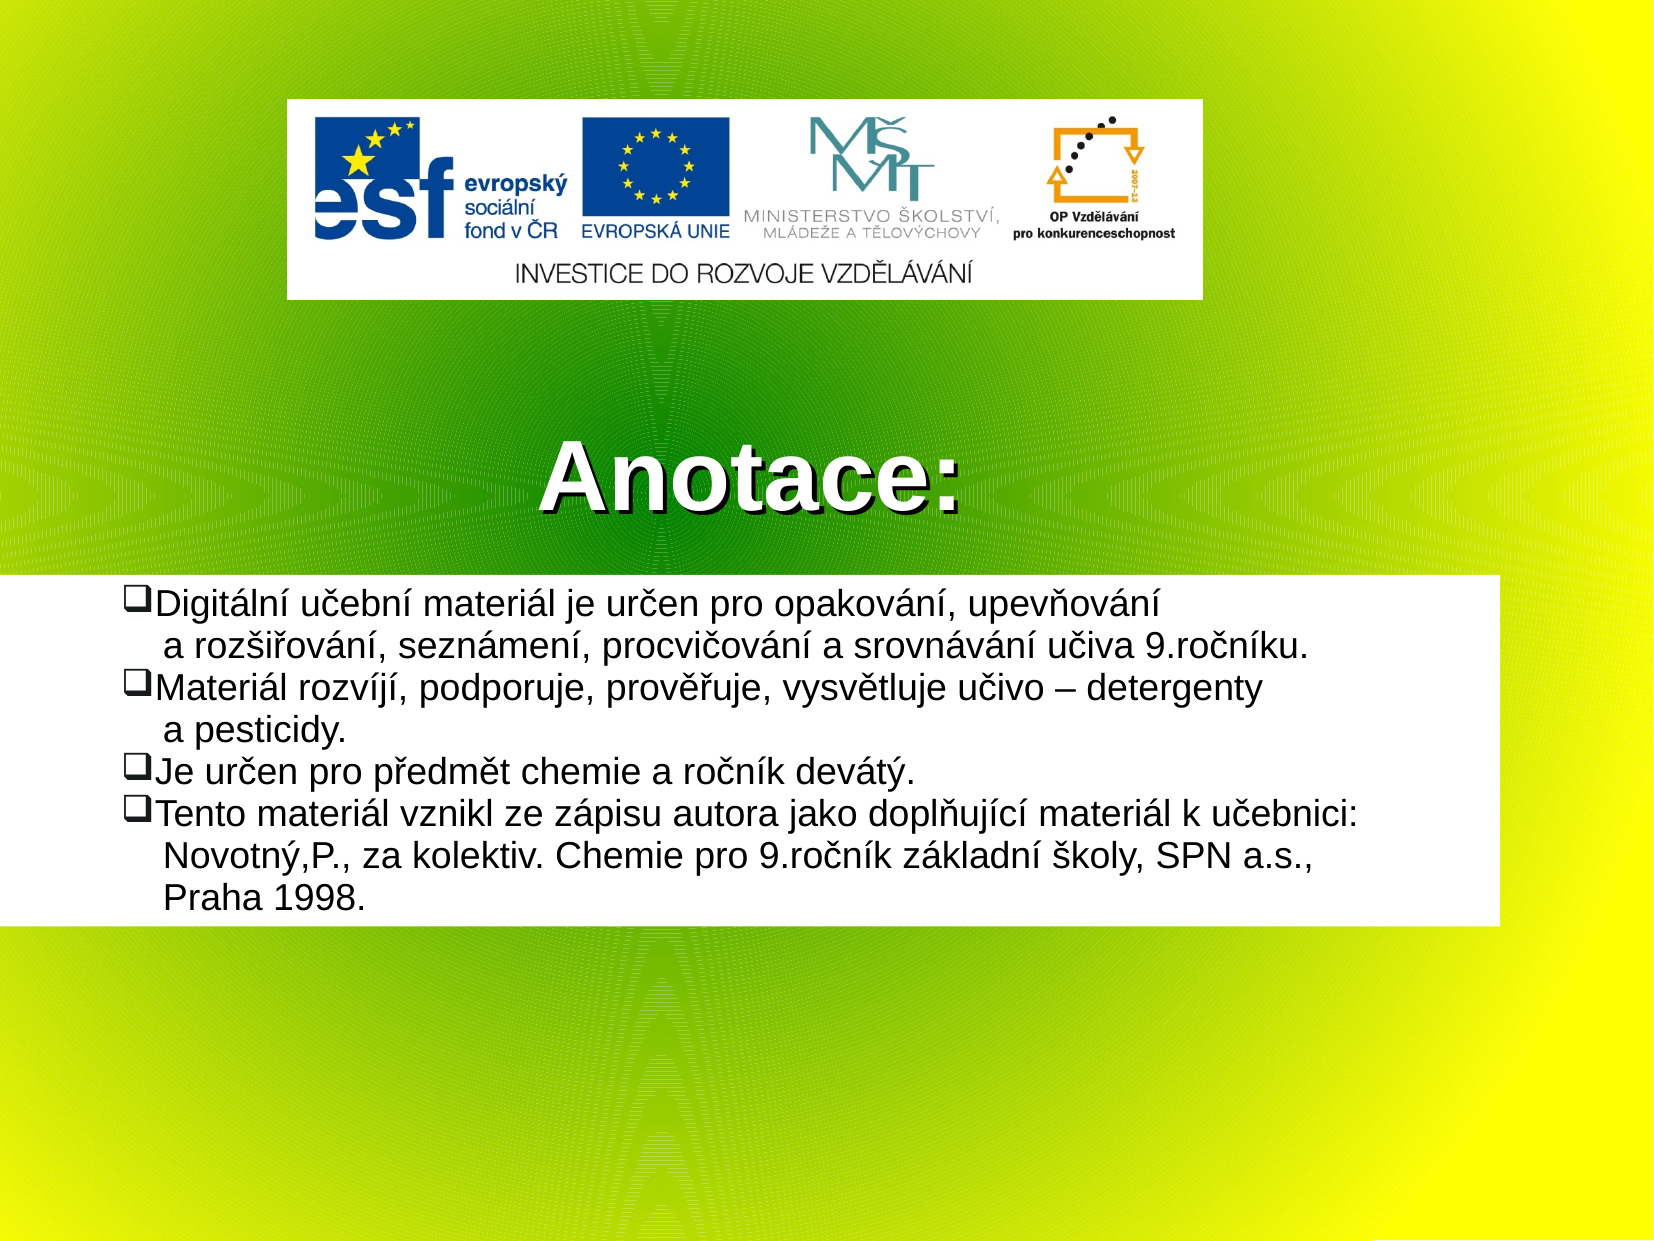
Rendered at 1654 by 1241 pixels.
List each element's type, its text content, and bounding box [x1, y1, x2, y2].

text_box Digitální učební materiál je určen pro opakování, upevňování a rozšiřování, seznámení, procvičování a srovnávání učiva 9.ročníku. Materiál rozvíjí, podporuje, prověřuje, vysvětluje učivo – detergenty a pesticidy. Je určen pro předmět chemie a ročník devátý. Tento materiál vznikl ze zápisu autora jako doplňující materiál k učebnici: Novotný,P., za kolektiv. Chemie pro 9.ročník základní školy, SPN a.s., Praha 1998. [0, 574, 1501, 927]
picture [287, 99, 1203, 300]
title Anotace: [112, 349, 1388, 574]
